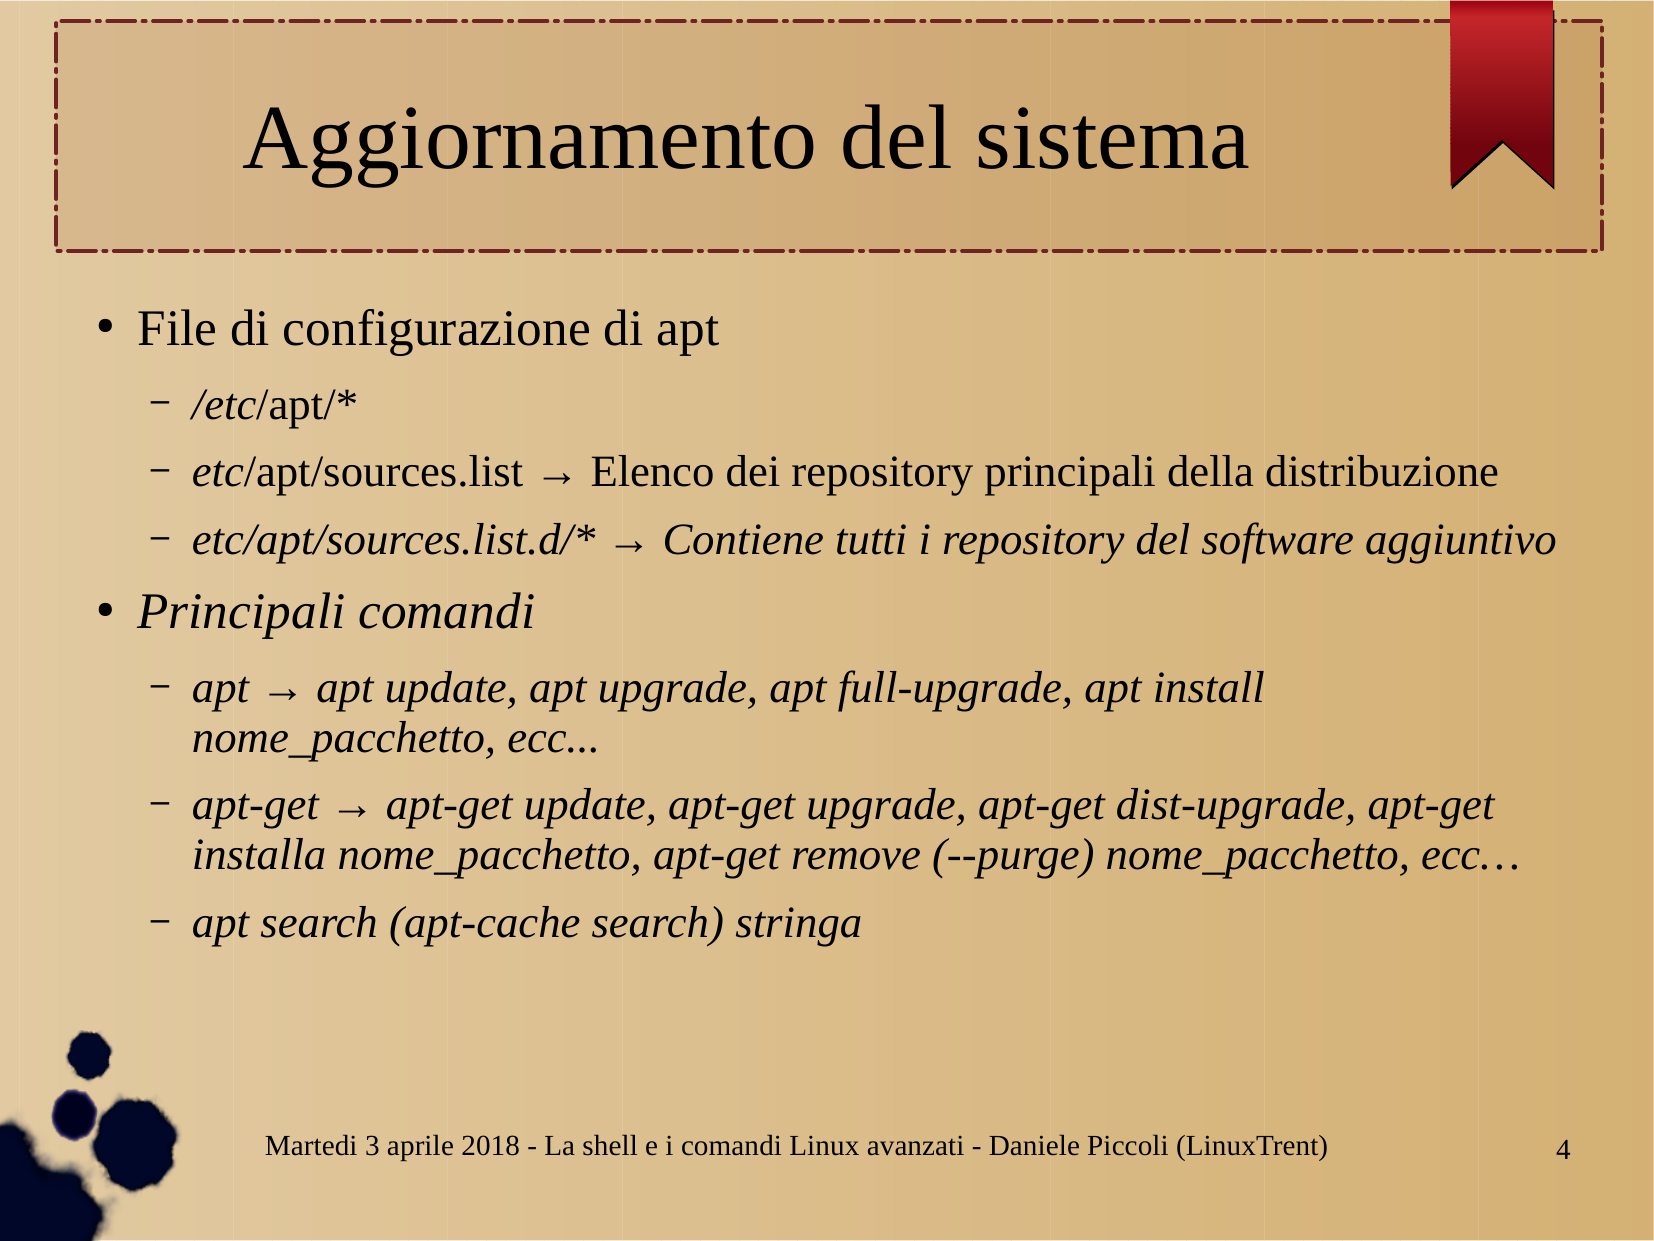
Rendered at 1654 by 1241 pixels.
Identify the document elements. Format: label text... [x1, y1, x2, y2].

list File di configurazione di apt /etc/apt/* etc/apt/sources.list → Elenco dei repository principali della distribuzione etc/apt/sources.list.d/* → Contiene tutti i repository del software aggiuntivo Principali comandi apt → apt update, apt upgrade, apt full-upgrade, apt install nome_pacchetto, ecc... apt-get → apt-get update, apt-get upgrade, apt-get dist-upgrade, apt-get installa nome_pacchetto, apt-get remove (--purge) nome_pacchetto, ecc… apt search (apt-cache search) stringa [82, 299, 1571, 1019]
title Aggiornamento del sistema [82, 47, 1412, 229]
